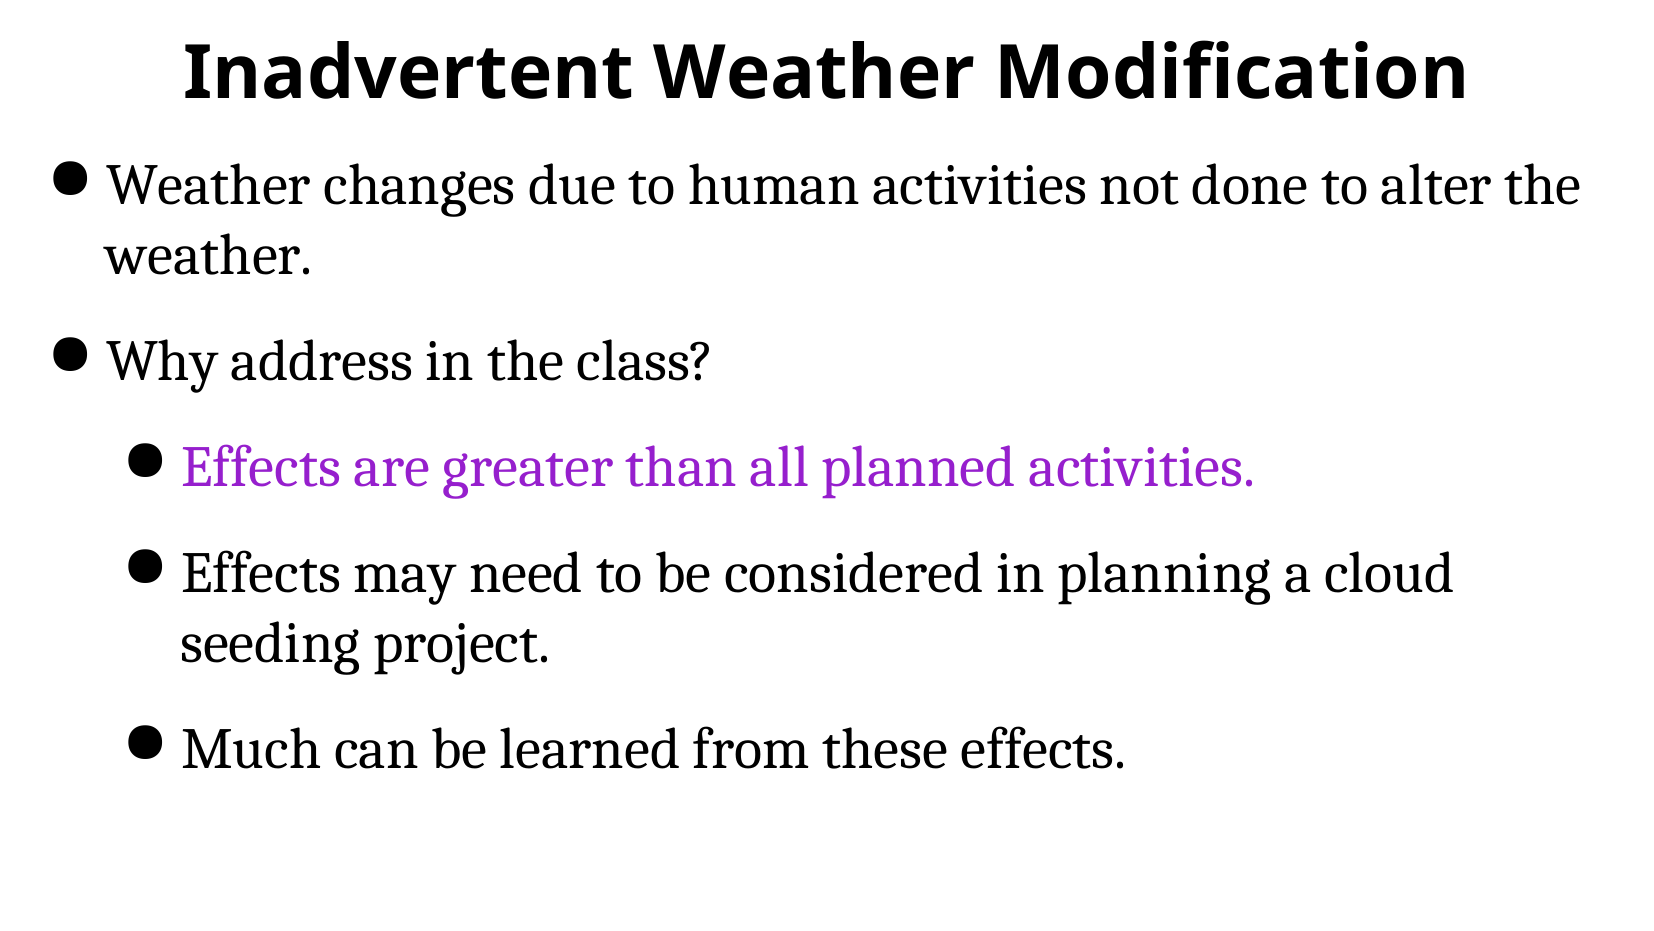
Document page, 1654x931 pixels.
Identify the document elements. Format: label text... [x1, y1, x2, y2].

text_box Weather changes due to human activities not done to alter the weather. Why address in the class? Effects are greater than all planned activities. Effects may need to be considered in planning a cloud seeding project. Much can be learned from these effects. [30, 79, 1615, 788]
title Inadvertent Weather Modification [0, 23, 1654, 125]
